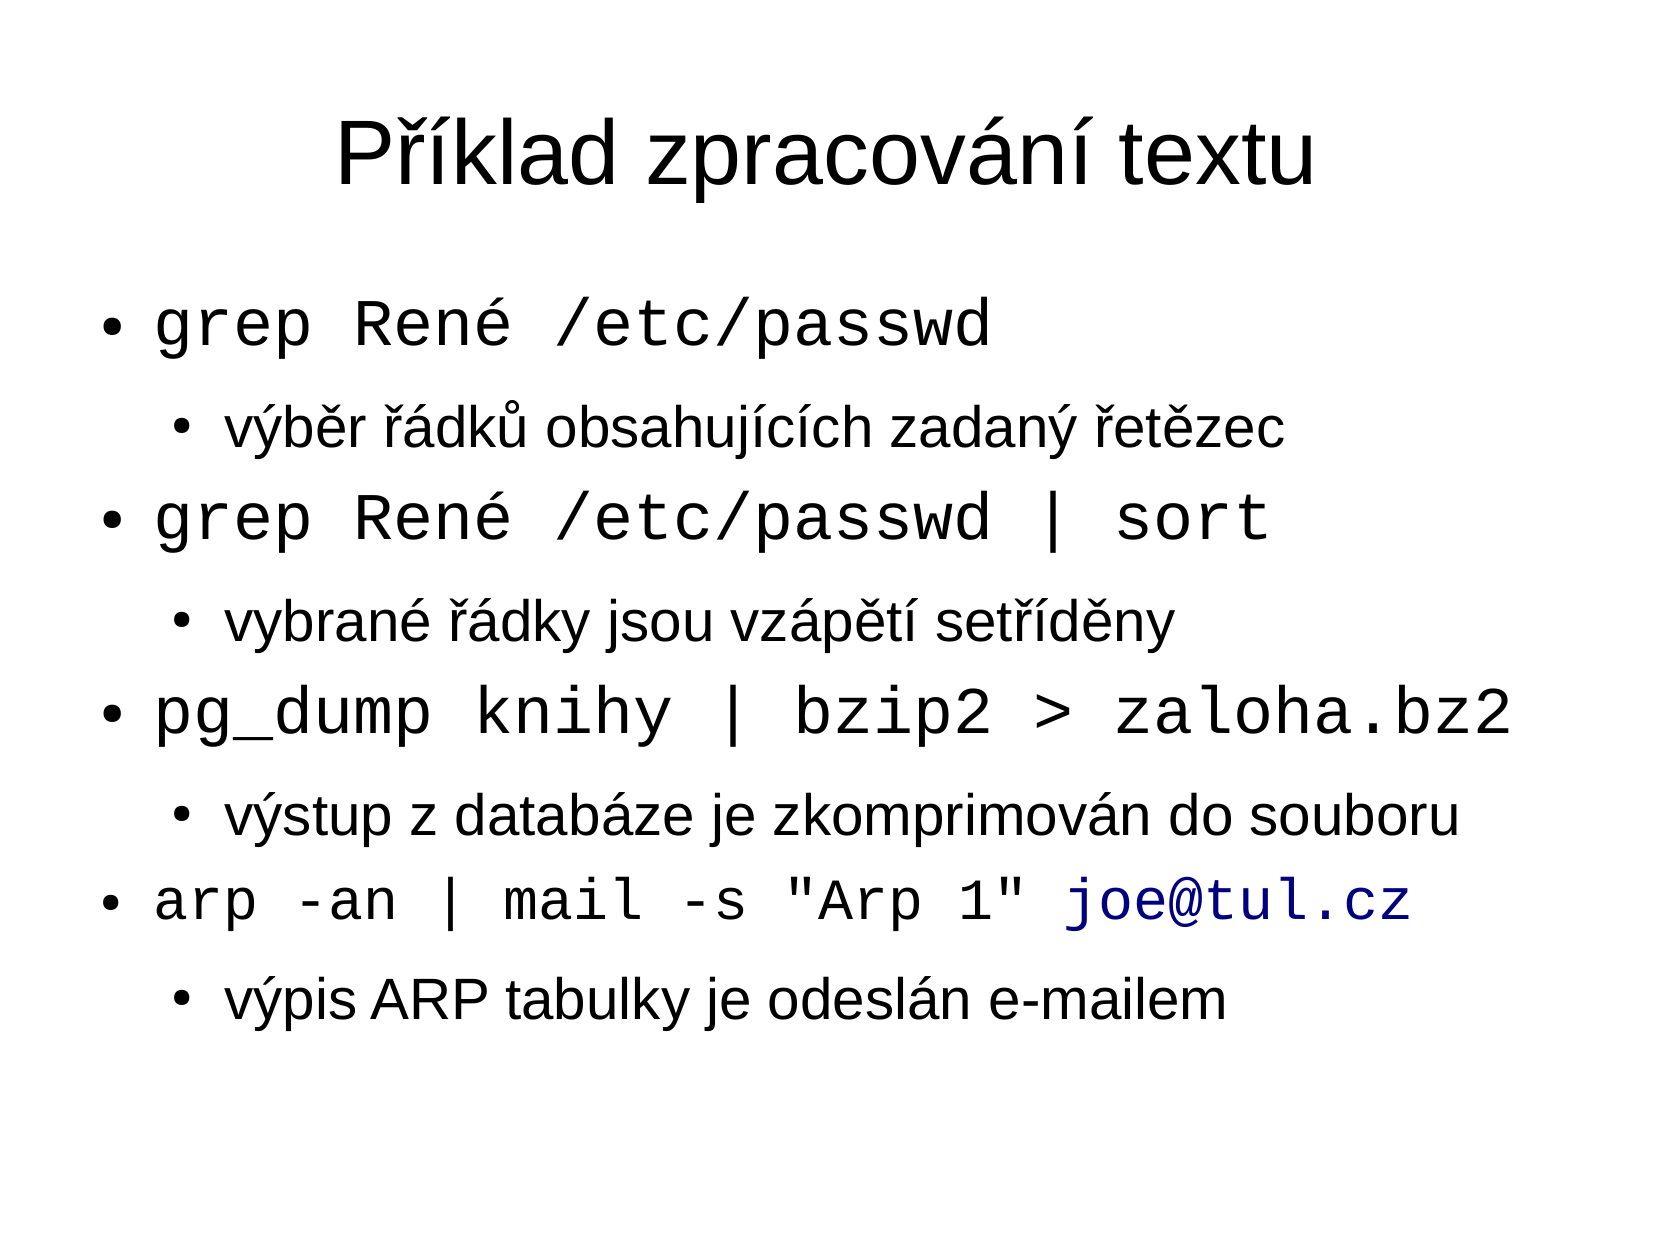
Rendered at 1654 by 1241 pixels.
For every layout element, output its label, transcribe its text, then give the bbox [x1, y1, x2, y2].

title Příklad zpracování textu [82, 49, 1571, 257]
list grep René /etc/passwd výběr řádků obsahujících zadaný řetězec grep René /etc/passwd | sort vybrané řádky jsou vzápětí setříděny pg_dump knihy | bzip2 > zaloha.bz2 výstup z databáze je zkomprimován do souboru arp -an | mail -s "Arp 1" joe@tul.cz výpis ARP tabulky je odeslán e-mailem [82, 290, 1571, 1109]
